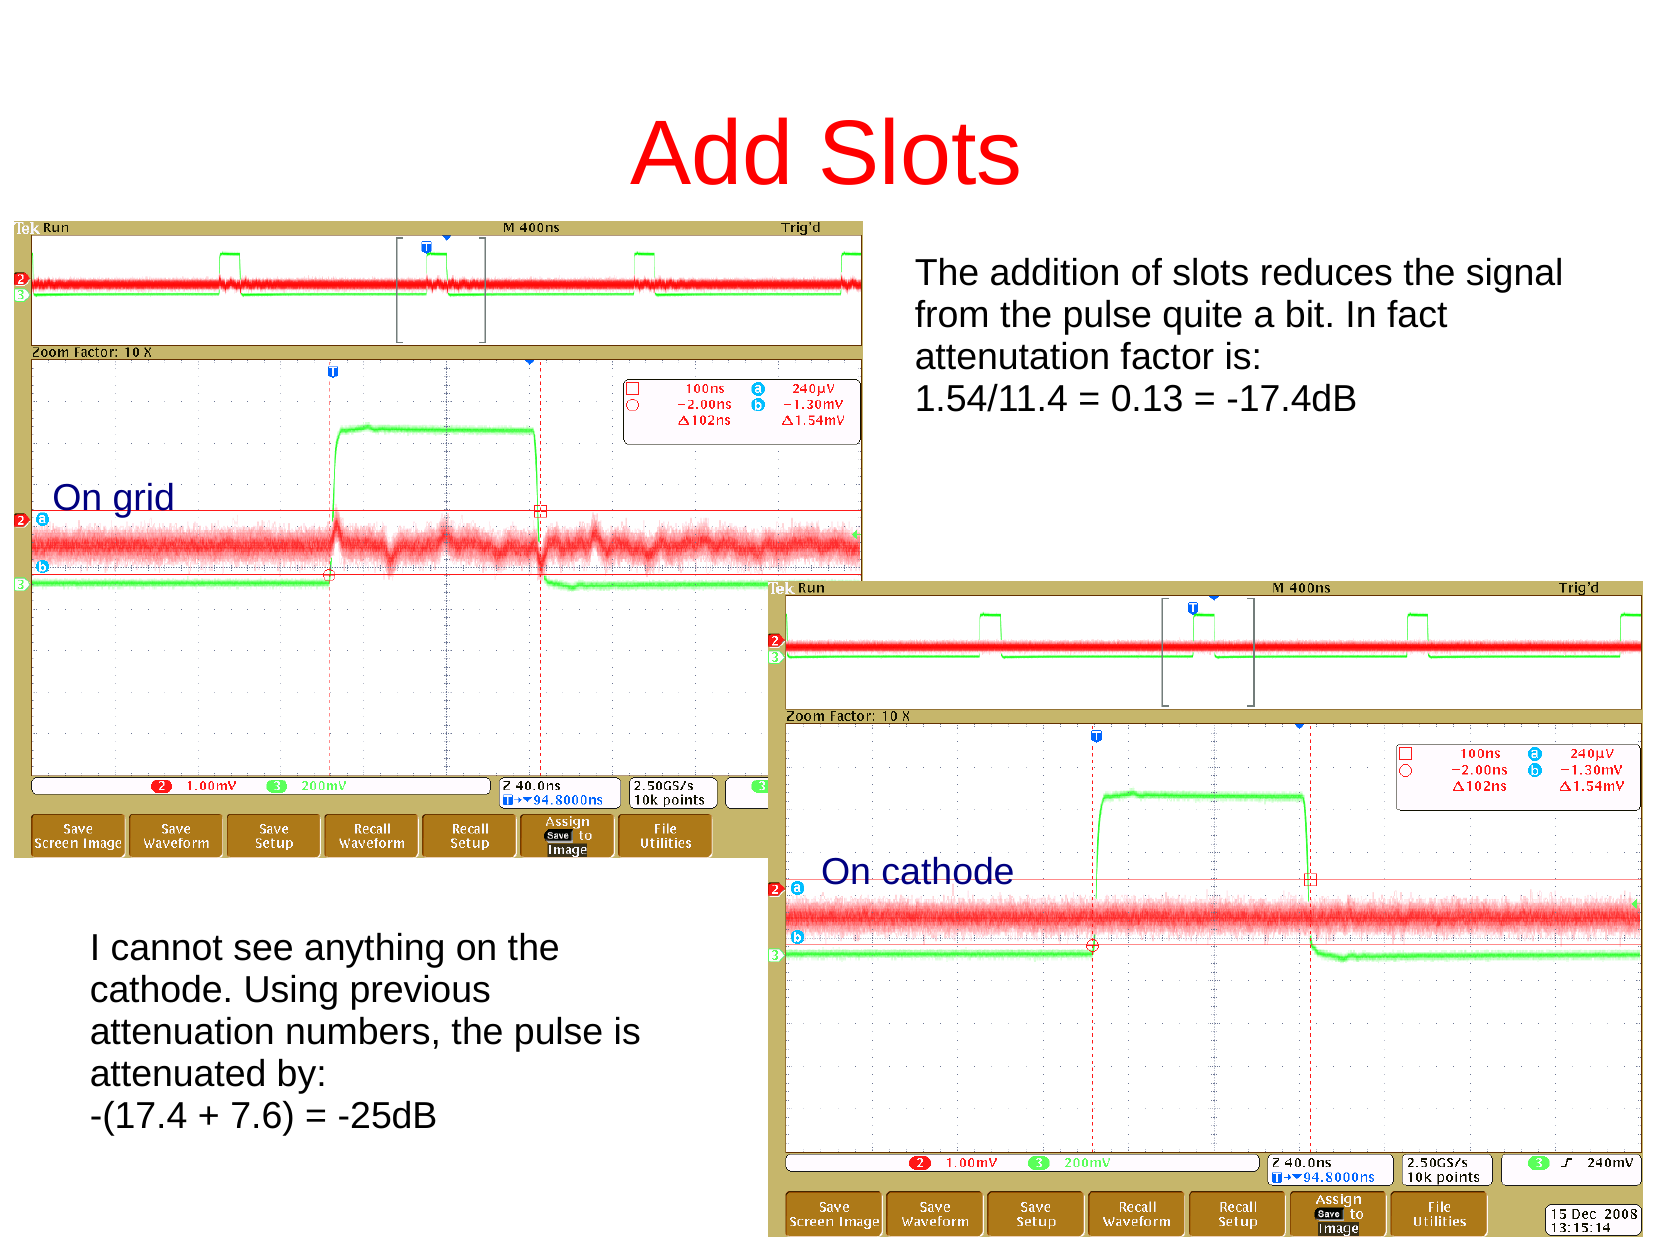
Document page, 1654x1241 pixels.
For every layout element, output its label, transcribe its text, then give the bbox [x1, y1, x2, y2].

text_box The addition of slots reduces the signal from the pulse quite a bit. In fact attenutation factor is: 1.54/11.4 = 0.13 = -17.4dB [900, 243, 1594, 469]
text_box On grid [37, 468, 301, 526]
picture [14, 221, 1643, 1237]
text_box I cannot see anything on the cathode. Using previous attenuation numbers, the pulse is attenuated by: -(17.4 + 7.6) = -25dB [75, 918, 657, 1186]
text_box On cathode [806, 843, 1088, 901]
title Add Slots [82, 56, 1571, 250]
